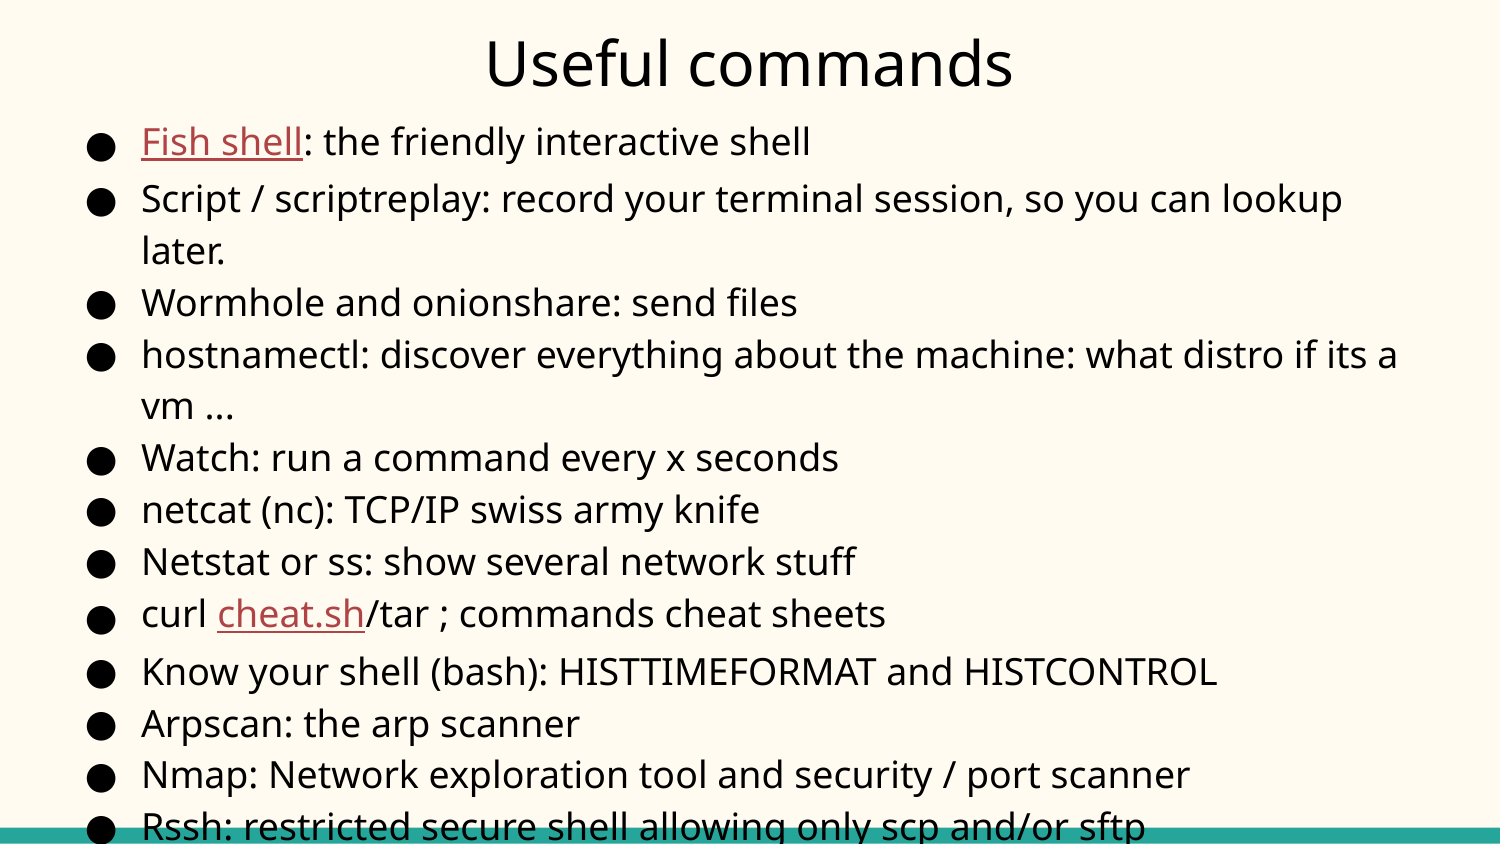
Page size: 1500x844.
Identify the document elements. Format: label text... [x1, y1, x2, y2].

list Fish shell: the friendly interactive shell Script / scriptreplay: record your terminal session, so you can lookup later. Wormhole and onionshare: send files hostnamectl: discover everything about the machine: what distro if its a vm ... Watch: run a command every x seconds netcat (nc): TCP/IP swiss army knife Netstat or ss: show several network stuff curl cheat.sh/tar ; commands cheat sheets Know your shell (bash): HISTTIMEFORMAT and HISTCONTROL Arpscan: the arp scanner Nmap: Network exploration tool and security / port scanner Rssh: restricted secure shell allowing only scp and/or sftp tmate : Instant terminal sharing [51, 95, 1449, 831]
title Useful commands [51, 9, 1449, 95]
